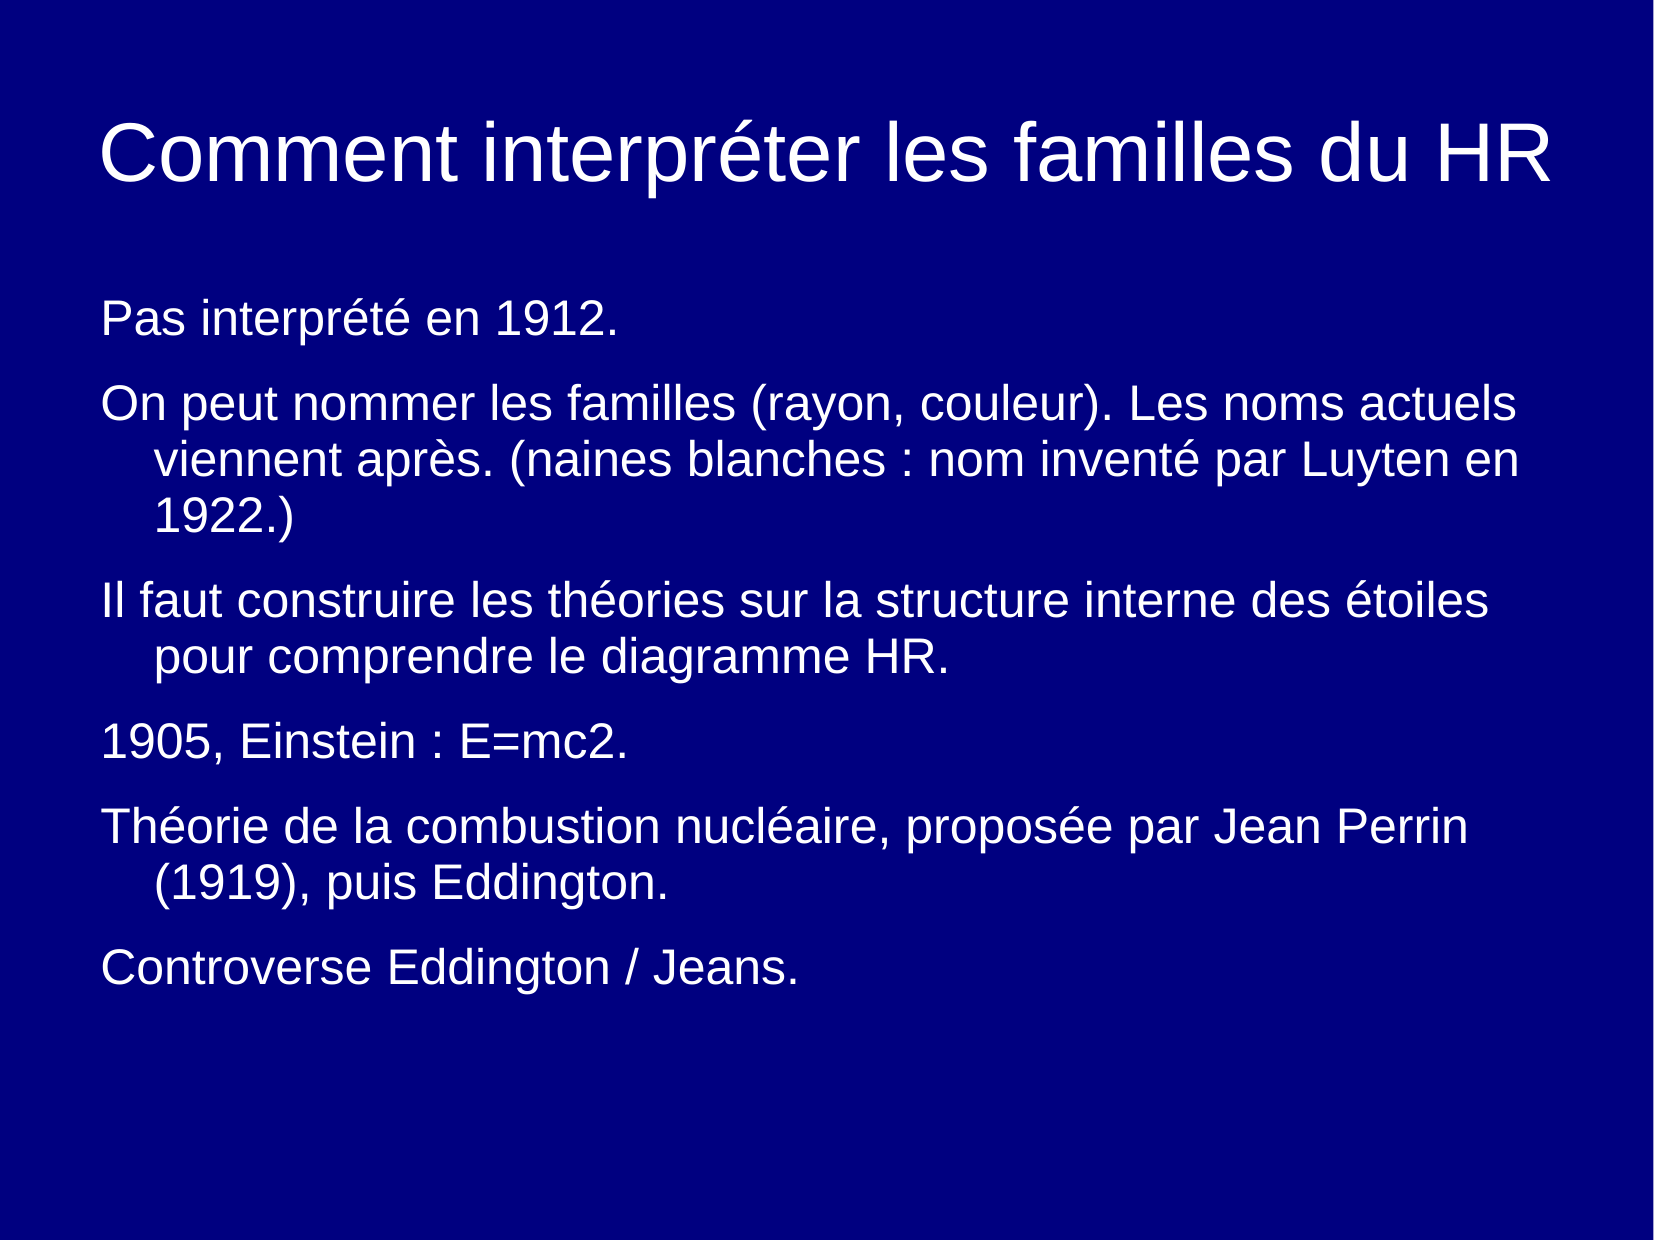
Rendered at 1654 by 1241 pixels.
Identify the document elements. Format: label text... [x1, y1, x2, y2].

title Comment interpréter les familles du HR [82, 49, 1571, 257]
list Pas interprété en 1912. On peut nommer les familles (rayon, couleur). Les noms actuels viennent après. (naines blanches : nom inventé par Luyten en 1922.) Il faut construire les théories sur la structure interne des étoiles pour comprendre le diagramme HR. 1905, Einstein : E=mc2. Théorie de la combustion nucléaire, proposée par Jean Perrin (1919), puis Eddington. Controverse Eddington / Jeans. [82, 290, 1571, 1109]
